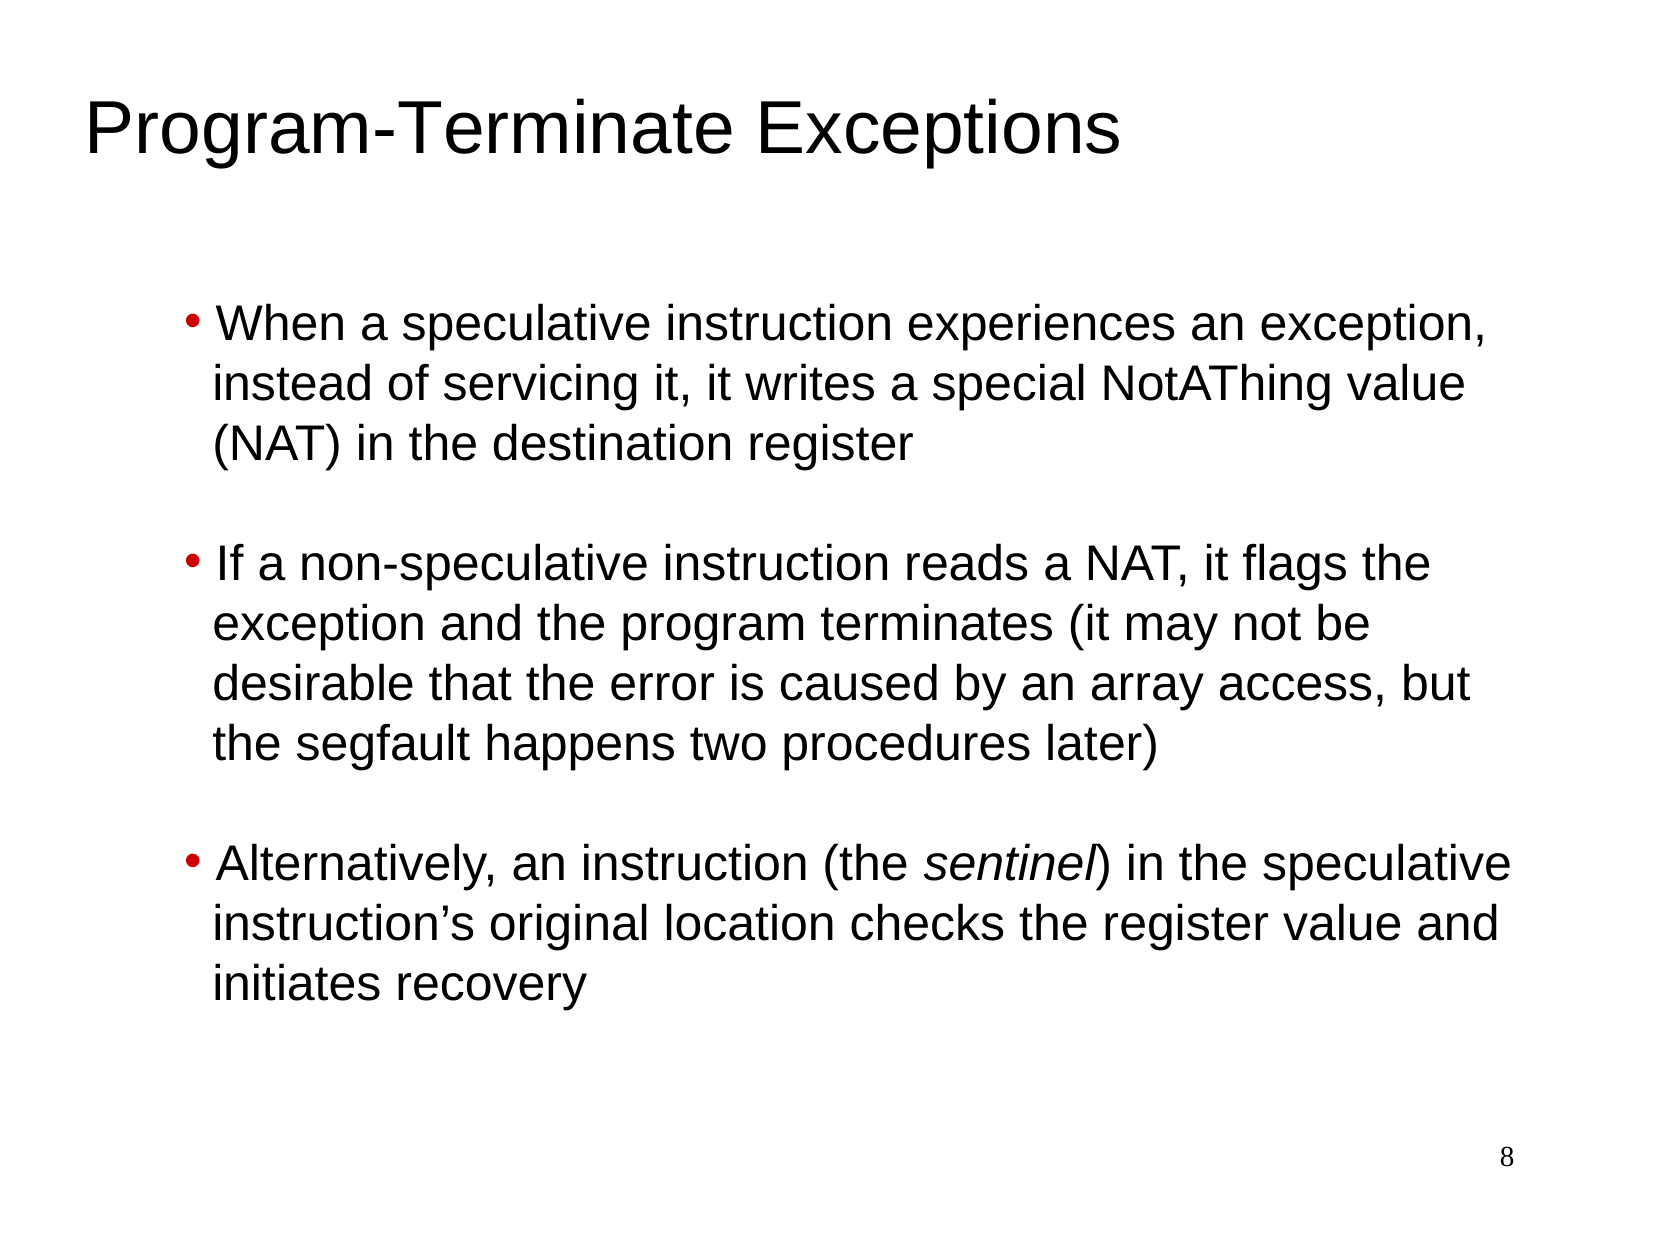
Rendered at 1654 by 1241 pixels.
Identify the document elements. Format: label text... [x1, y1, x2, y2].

text_box Program-Terminate Exceptions [70, 71, 1139, 177]
text_box 23 [1184, 1129, 1530, 1213]
text_box When a speculative instruction experiences an exception, instead of servicing it, it writes a special NotAThing value (NAT) in the destination register If a non-speculative instruction reads a NAT, it flags the exception and the program terminates (it may not be desirable that the error is caused by an array access, but the segfault happens two procedures later) Alternatively, an instruction (the sentinel) in the speculative instruction’s original location checks the register value and initiates recovery [169, 282, 1528, 1019]
